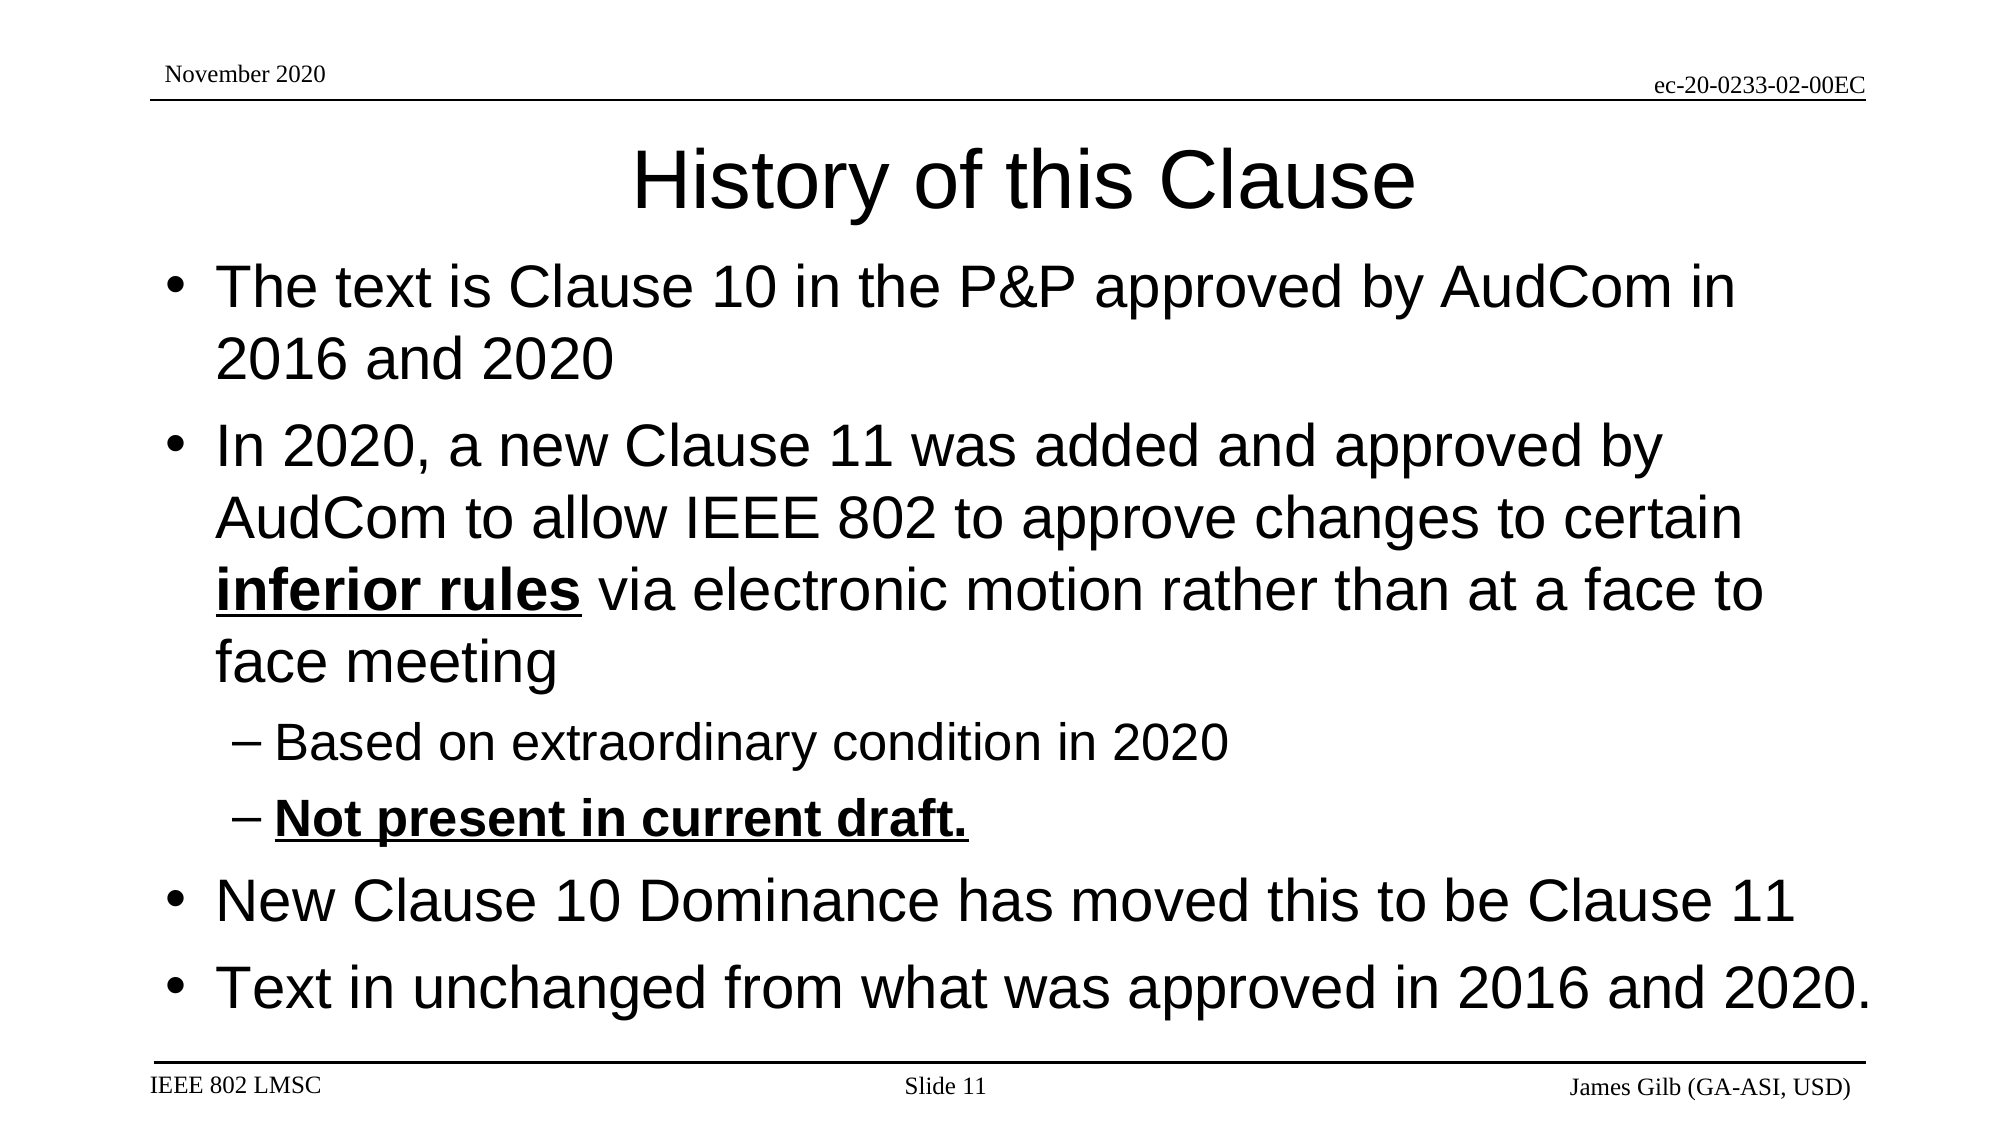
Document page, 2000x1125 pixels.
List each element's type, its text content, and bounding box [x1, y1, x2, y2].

list The text is Clause 10 in the P&P approved by AudCom in 2016 and 2020 In 2020, a new Clause 11 was added and approved by AudCom to allow IEEE 802 to approve changes to certain inferior rules via electronic motion rather than at a face to face meeting Based on extraordinary condition in 2020 Not present in current draft. New Clause 10 Dominance has moved this to be Clause 11 Text in unchanged from what was approved in 2016 and 2020. [149, 239, 1900, 1051]
title History of this Clause [149, 112, 1900, 238]
